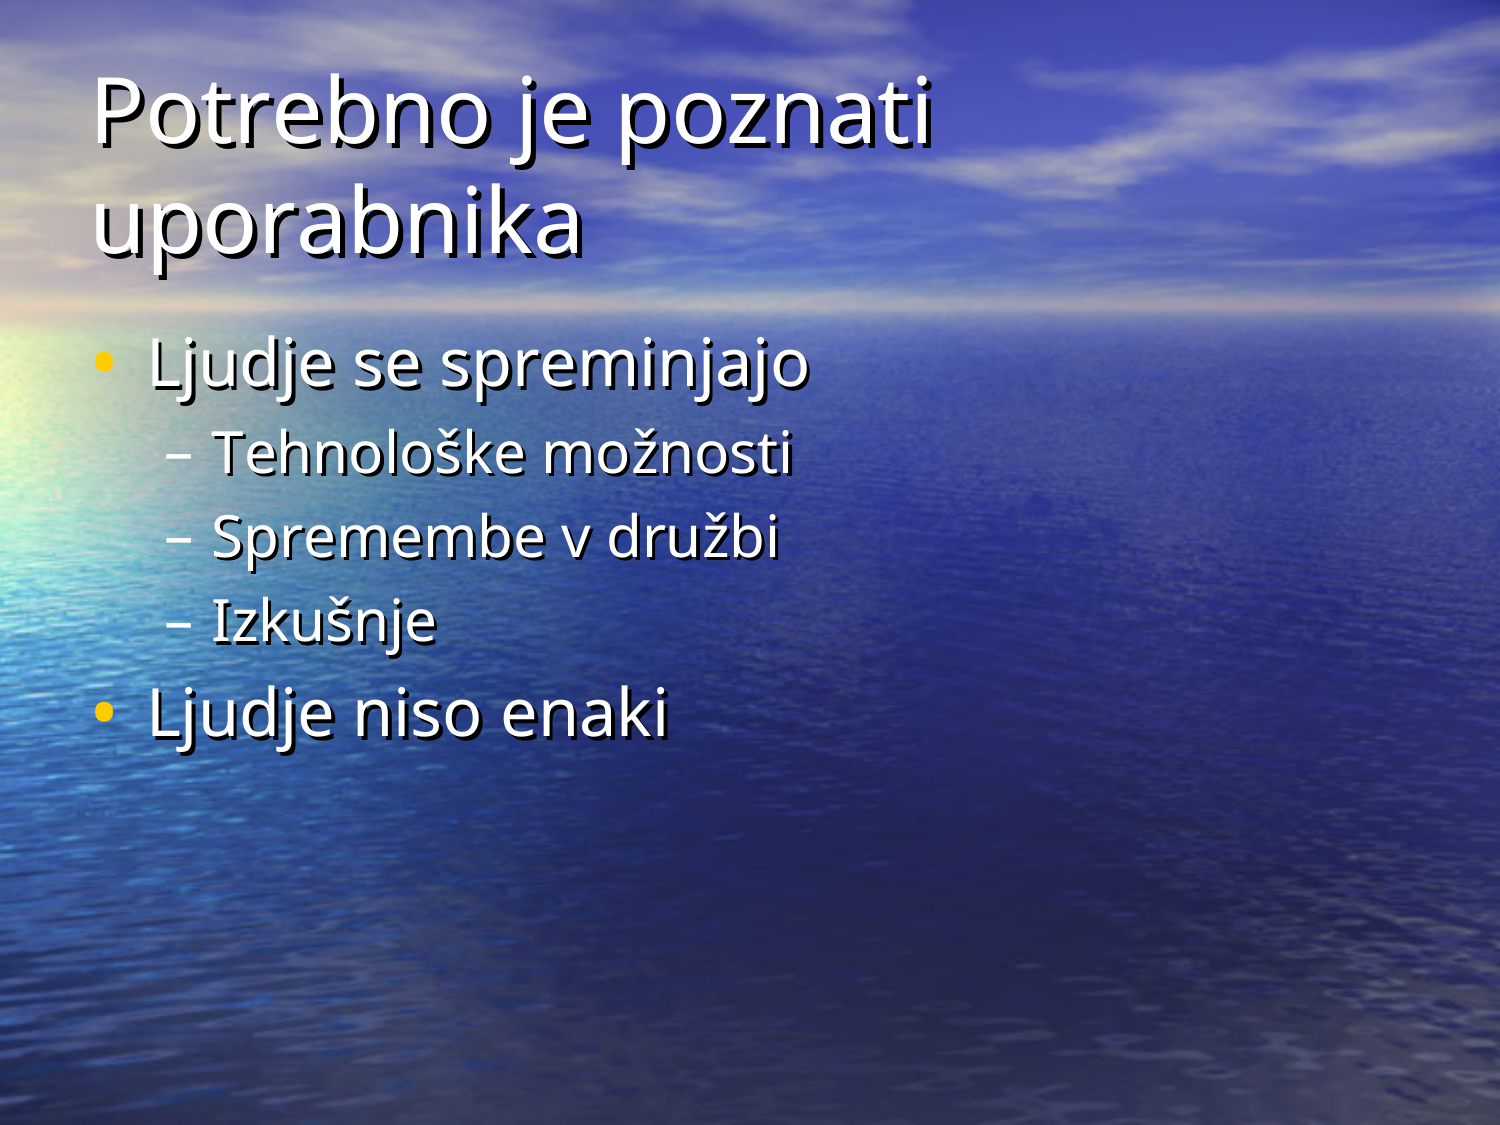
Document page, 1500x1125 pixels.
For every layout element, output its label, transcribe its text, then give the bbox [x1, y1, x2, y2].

title Potrebno je poznati uporabnika [75, 47, 1426, 276]
list Ljudje se spreminjajo Tehnološke možnosti Spremembe v družbi Izkušnje Ljudje niso enaki [75, 312, 1426, 988]
picture [0, 0, 1500, 1125]
